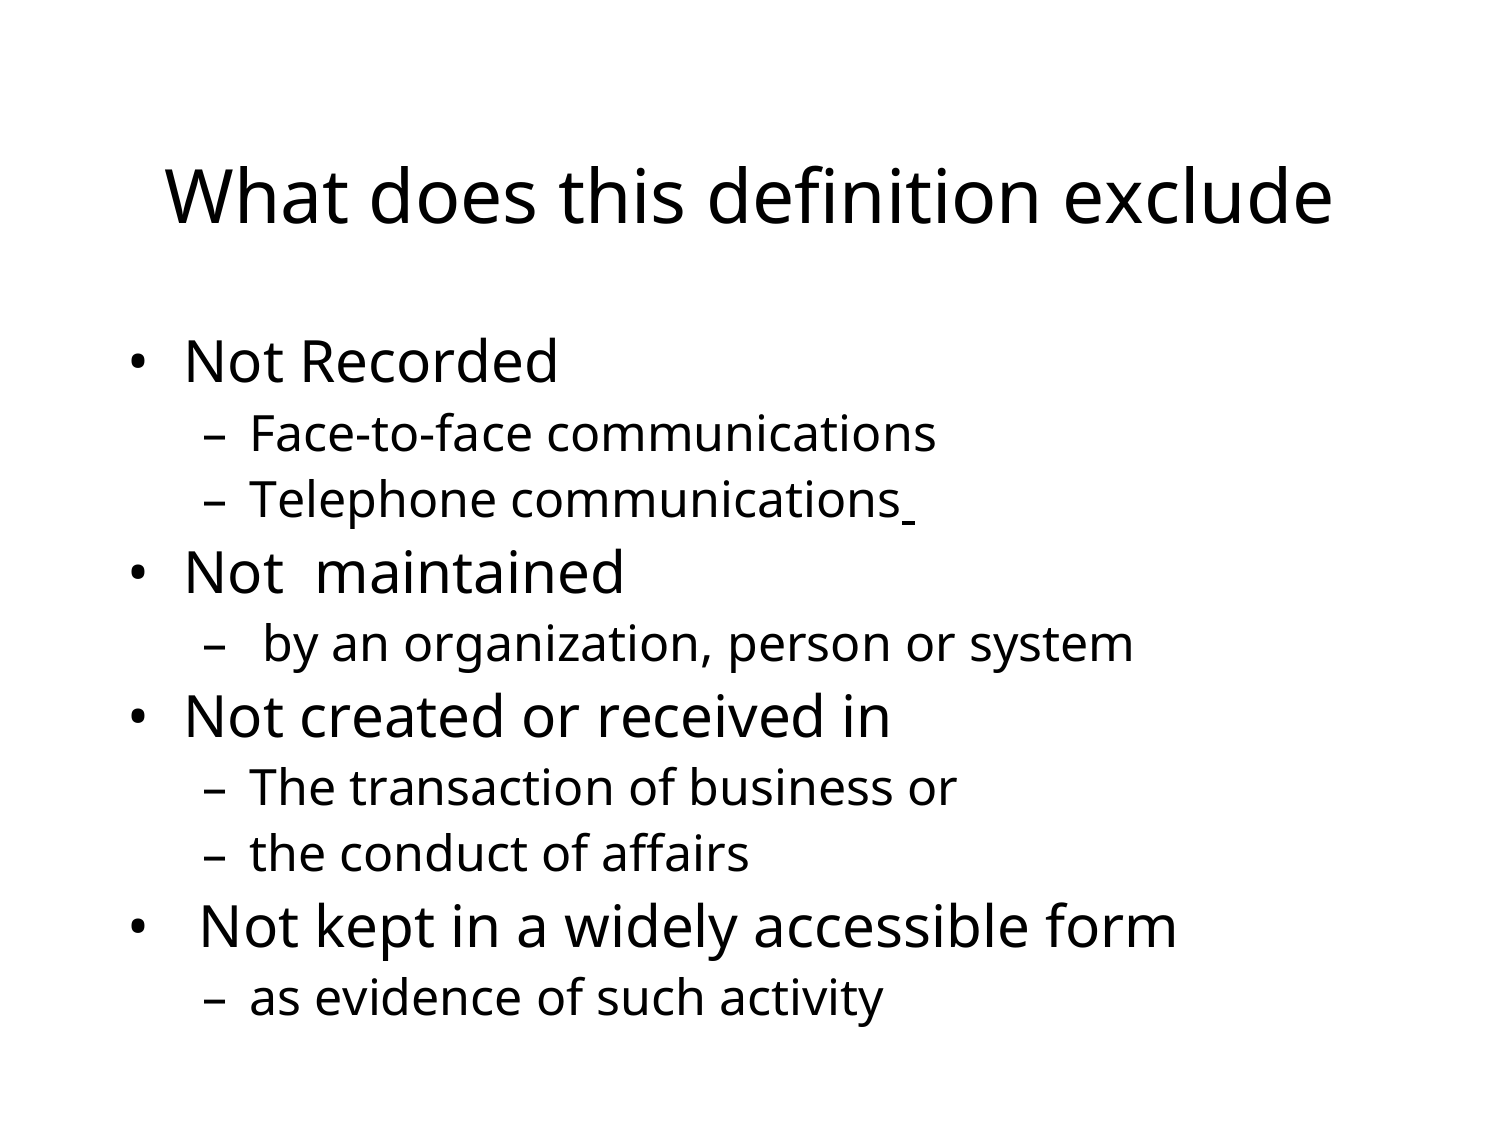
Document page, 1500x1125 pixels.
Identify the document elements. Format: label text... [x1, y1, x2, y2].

list Not Recorded Face-to-face communications Telephone communications Not maintained by an organization, person or system Not created or received in The transaction of business or the conduct of affairs Not kept in a widely accessible form as evidence of such activity [112, 324, 1388, 1035]
title What does this definition exclude [112, 99, 1388, 288]
